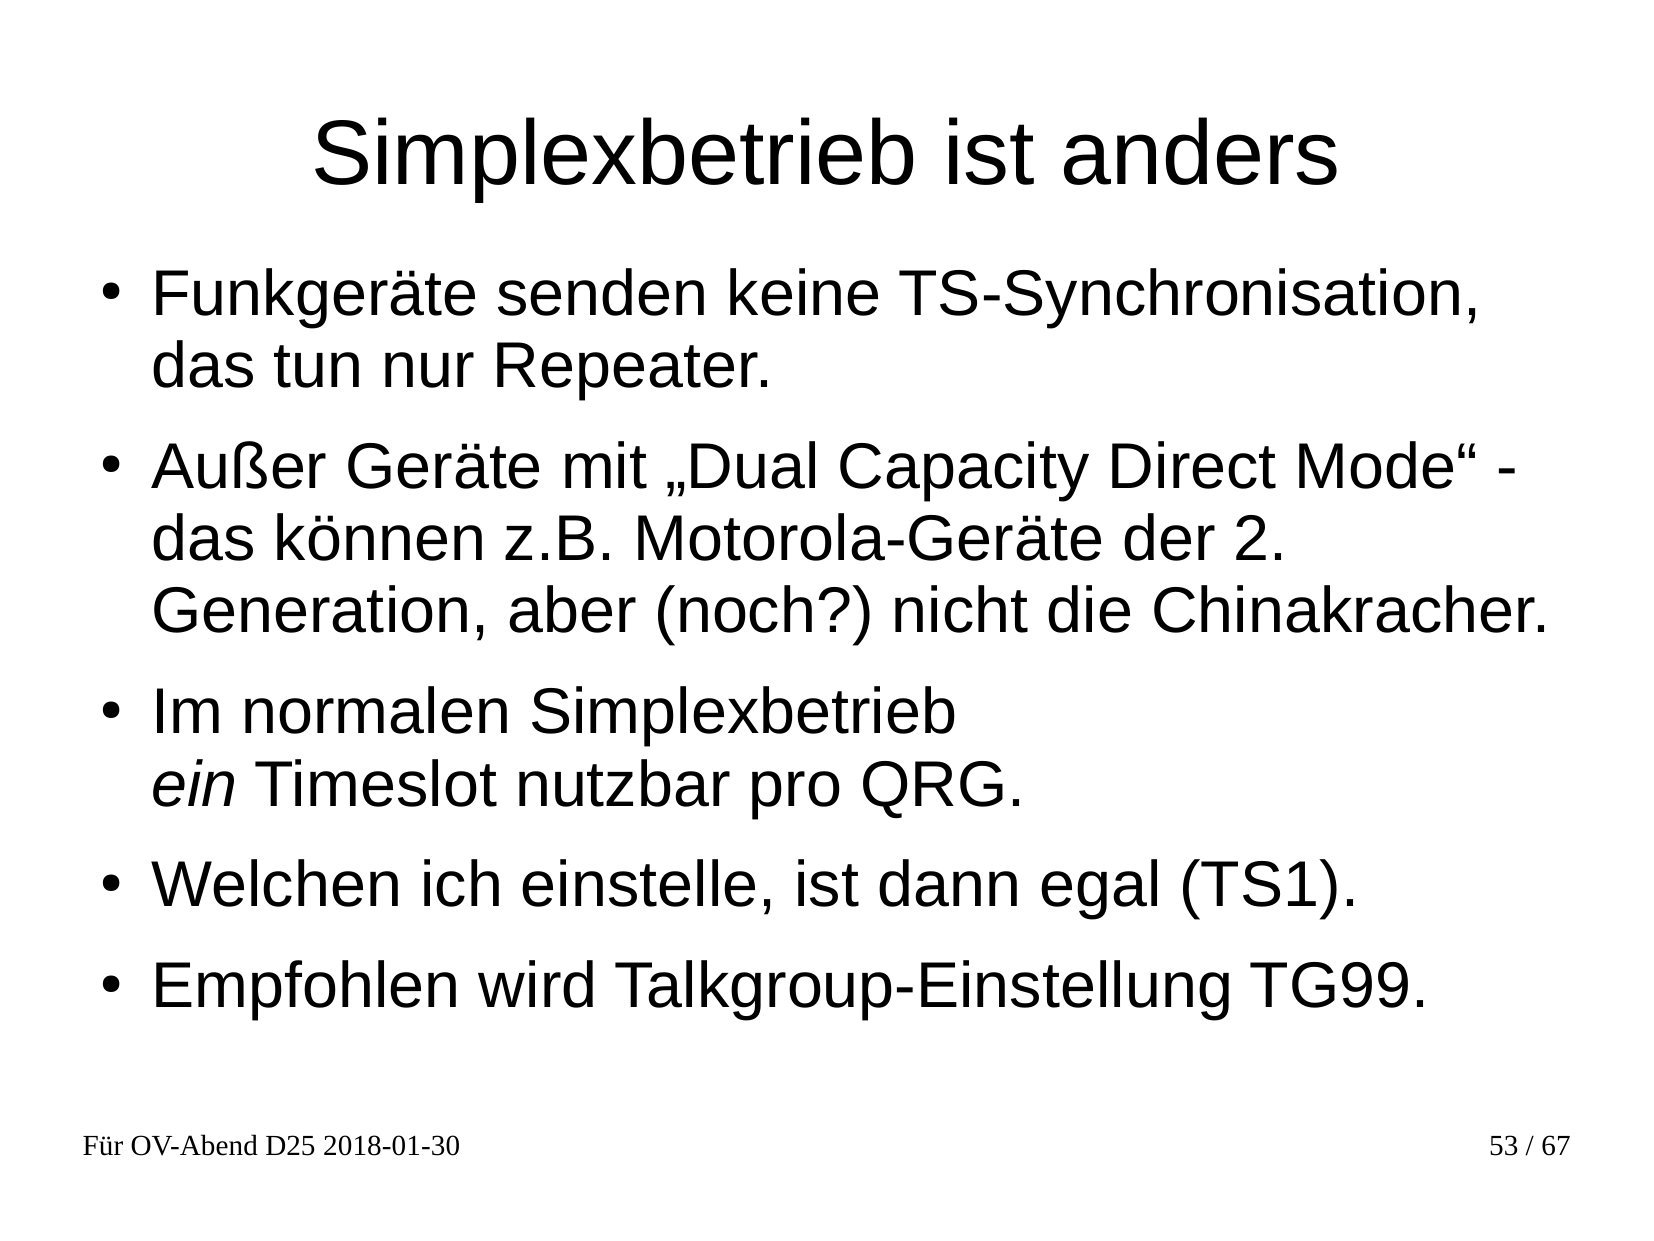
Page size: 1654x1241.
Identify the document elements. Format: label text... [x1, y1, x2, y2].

list Funkgeräte senden keine TS-Synchronisation, das tun nur Repeater. Außer Geräte mit „Dual Capacity Direct Mode“ - das können z.B. Motorola-Geräte der 2. Generation, aber (noch?) nicht die Chinakracher. Im normalen Simplexbetrieb ein Timeslot nutzbar pro QRG. Welchen ich einstelle, ist dann egal (TS1). Empfohlen wird Talkgroup-Einstellung TG99. [82, 256, 1571, 1087]
title Simplexbetrieb ist anders [82, 49, 1571, 256]
